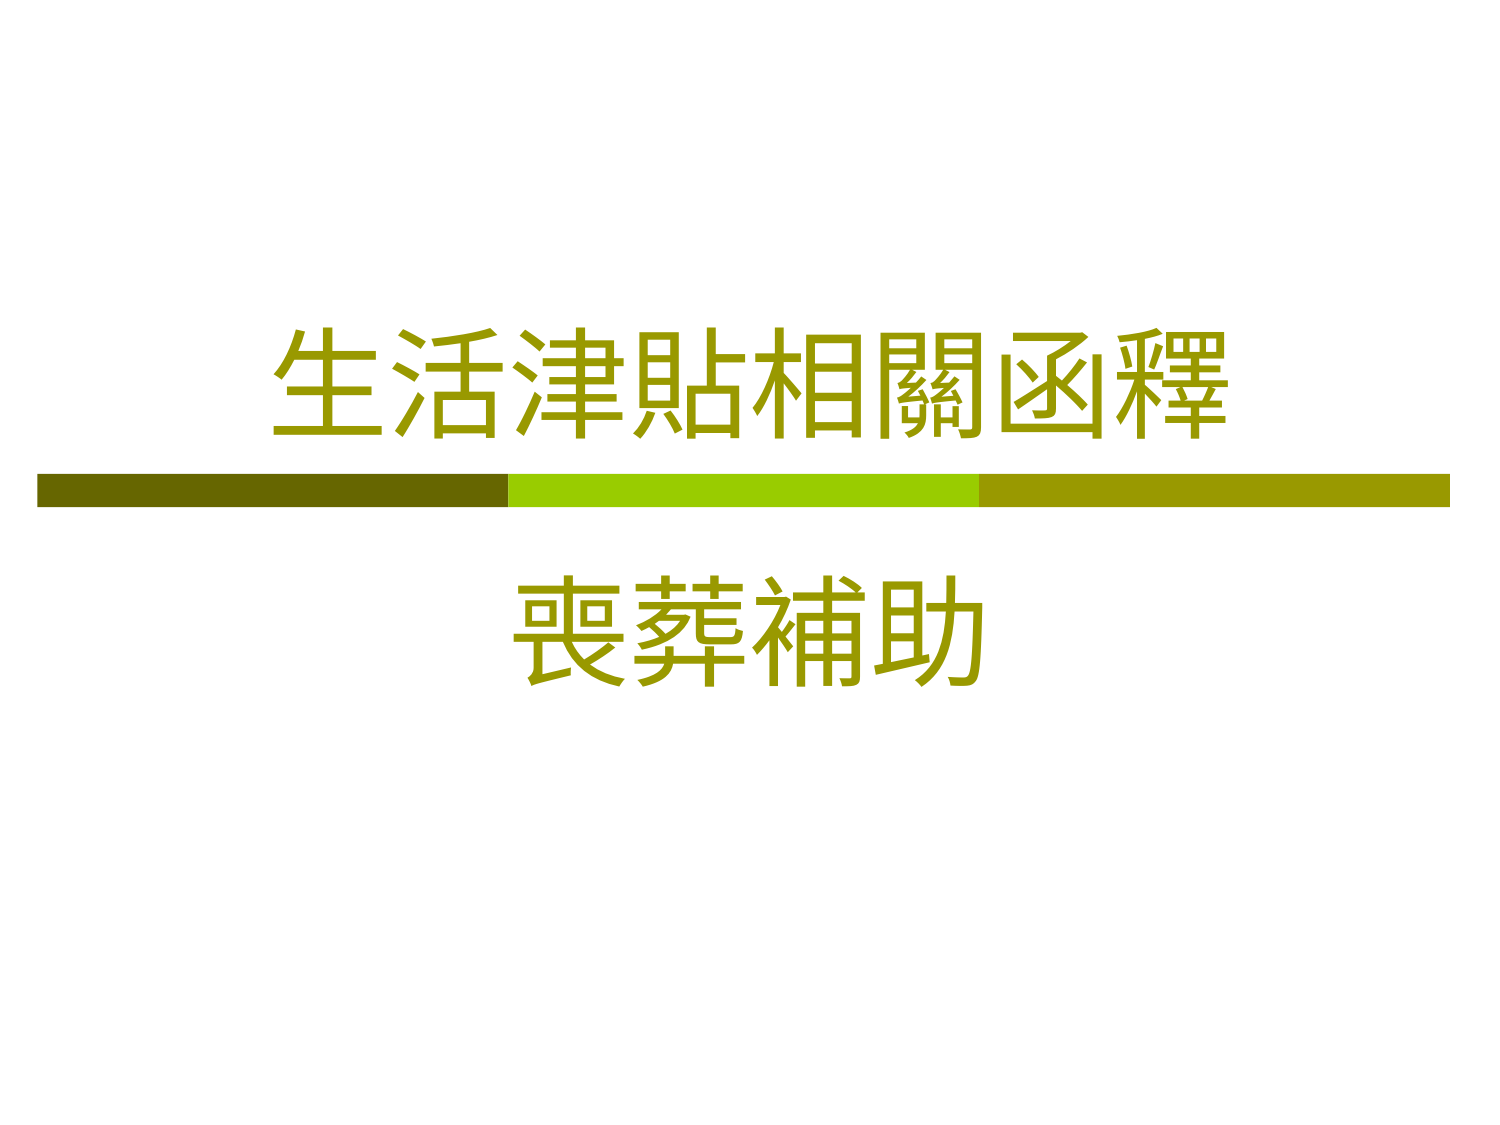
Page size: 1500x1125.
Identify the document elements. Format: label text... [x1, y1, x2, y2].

text_box 喪葬補助 [112, 527, 1388, 710]
title 生活津貼相關函釋 [112, 278, 1388, 462]
